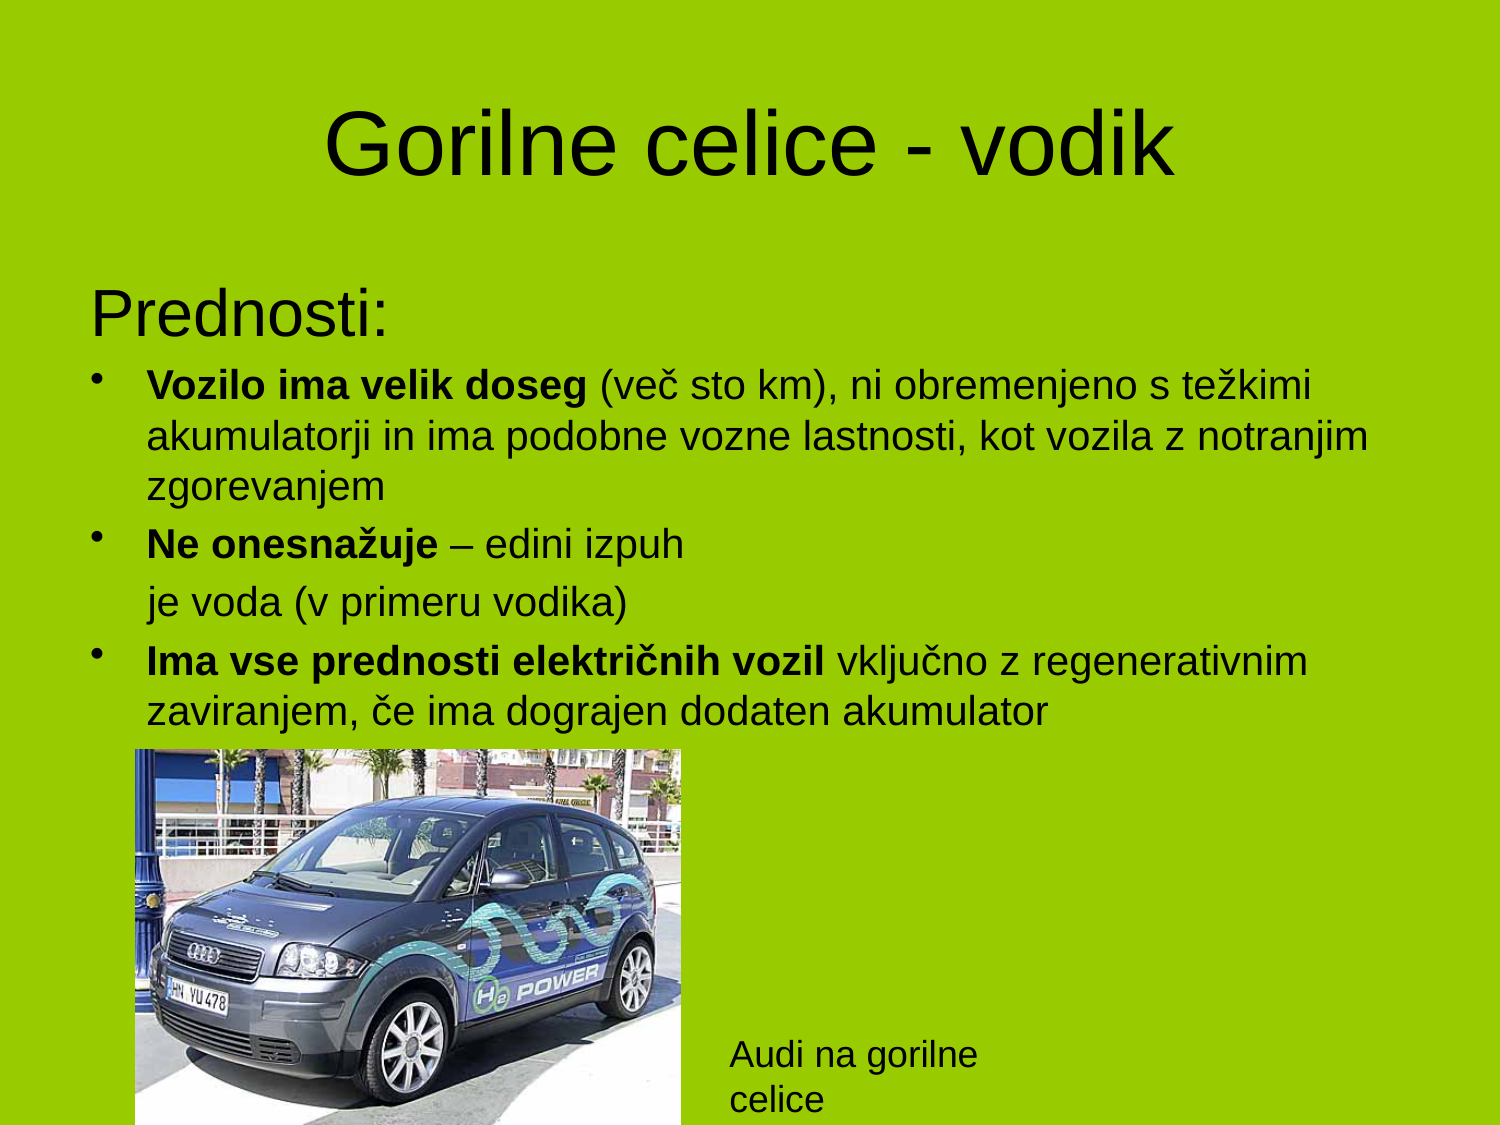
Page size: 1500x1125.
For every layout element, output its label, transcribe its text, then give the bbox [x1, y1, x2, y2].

title Gorilne celice - vodik [75, 45, 1425, 233]
list Prednosti: Vozilo ima velik doseg (več sto km), ni obremenjeno s težkimi akumulatorji in ima podobne vozne lastnosti, kot vozila z notranjim zgorevanjem Ne onesnažuje – edini izpuh je voda (v primeru vodika) Ima vse prednosti električnih vozil vključno z regenerativnim zaviranjem, če ima dograjen dodaten akumulator [75, 262, 1425, 1005]
picture [135, 749, 681, 1125]
text_box Audi na gorilne celice [714, 1023, 1069, 1125]
